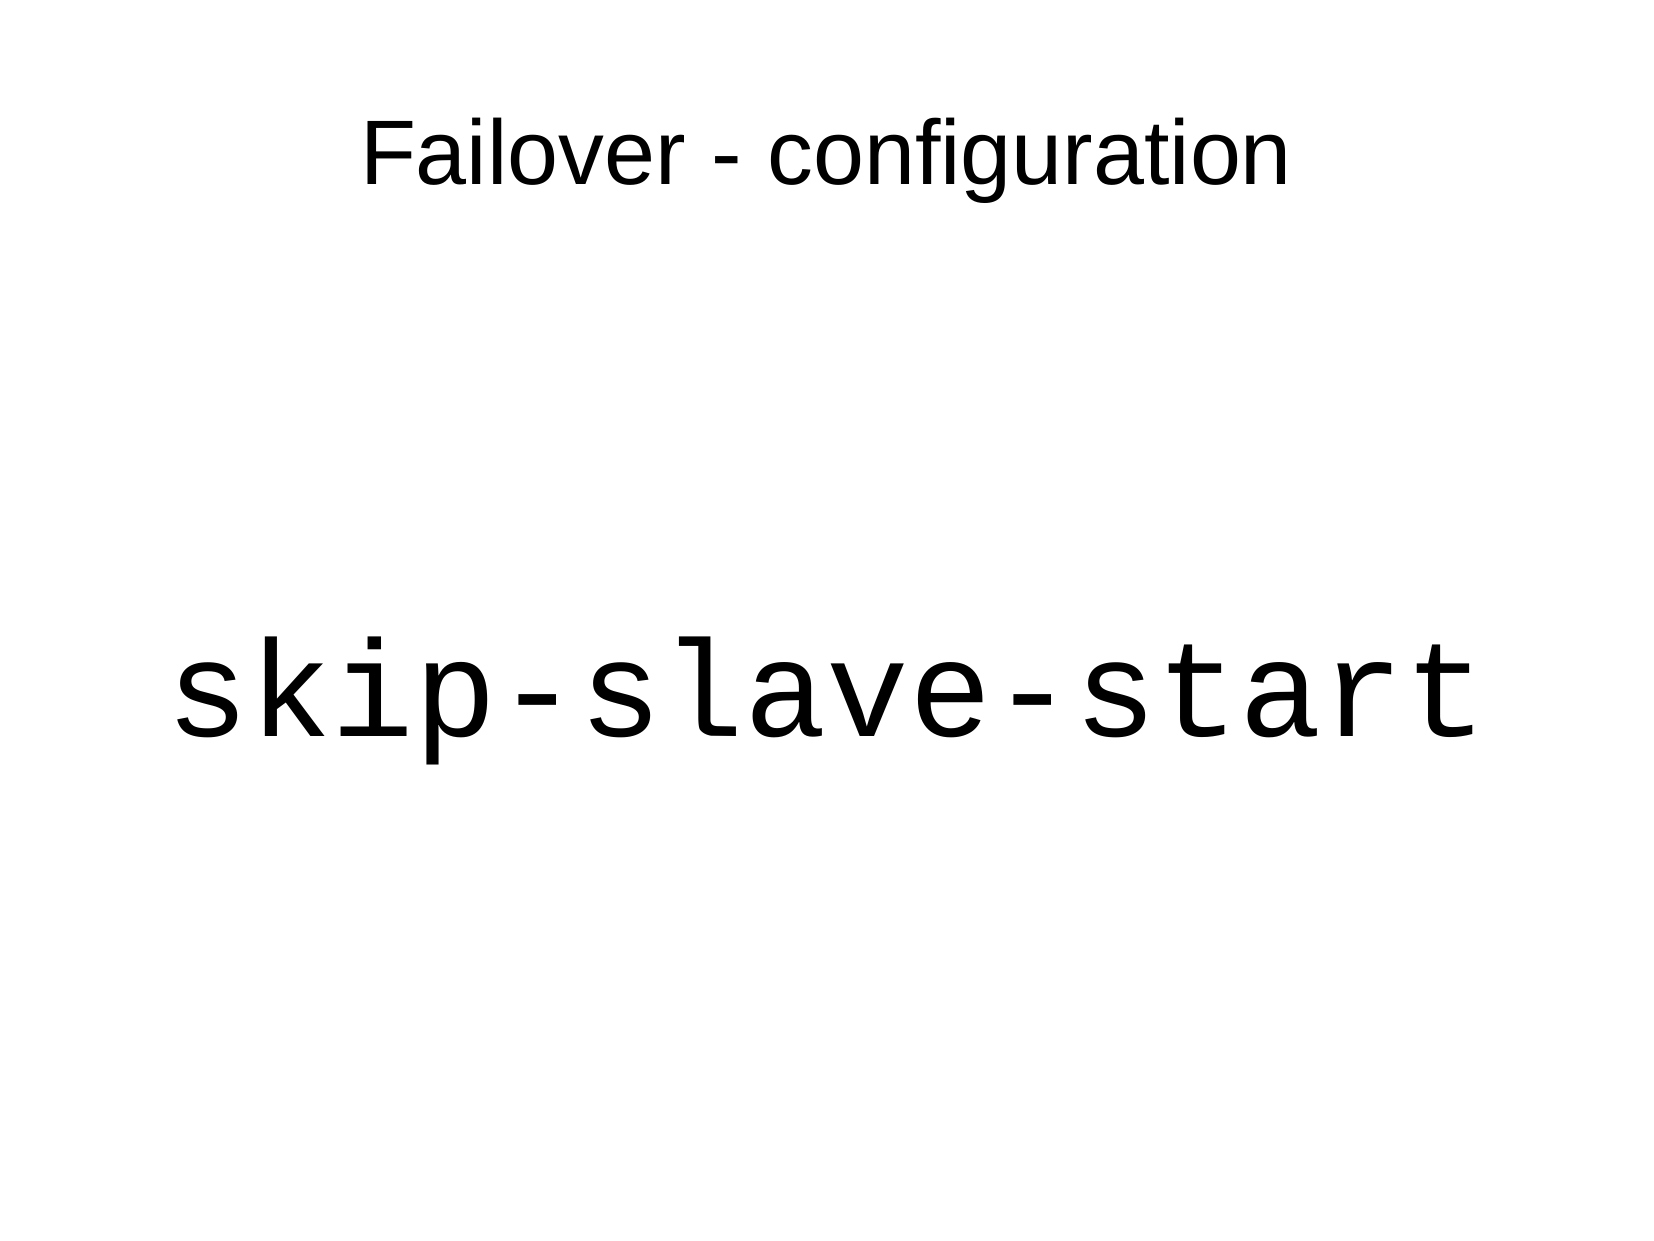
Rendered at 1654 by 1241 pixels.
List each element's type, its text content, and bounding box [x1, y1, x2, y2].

subtitle skip-slave-start [82, 290, 1571, 1109]
title Failover - configuration [82, 49, 1571, 257]
